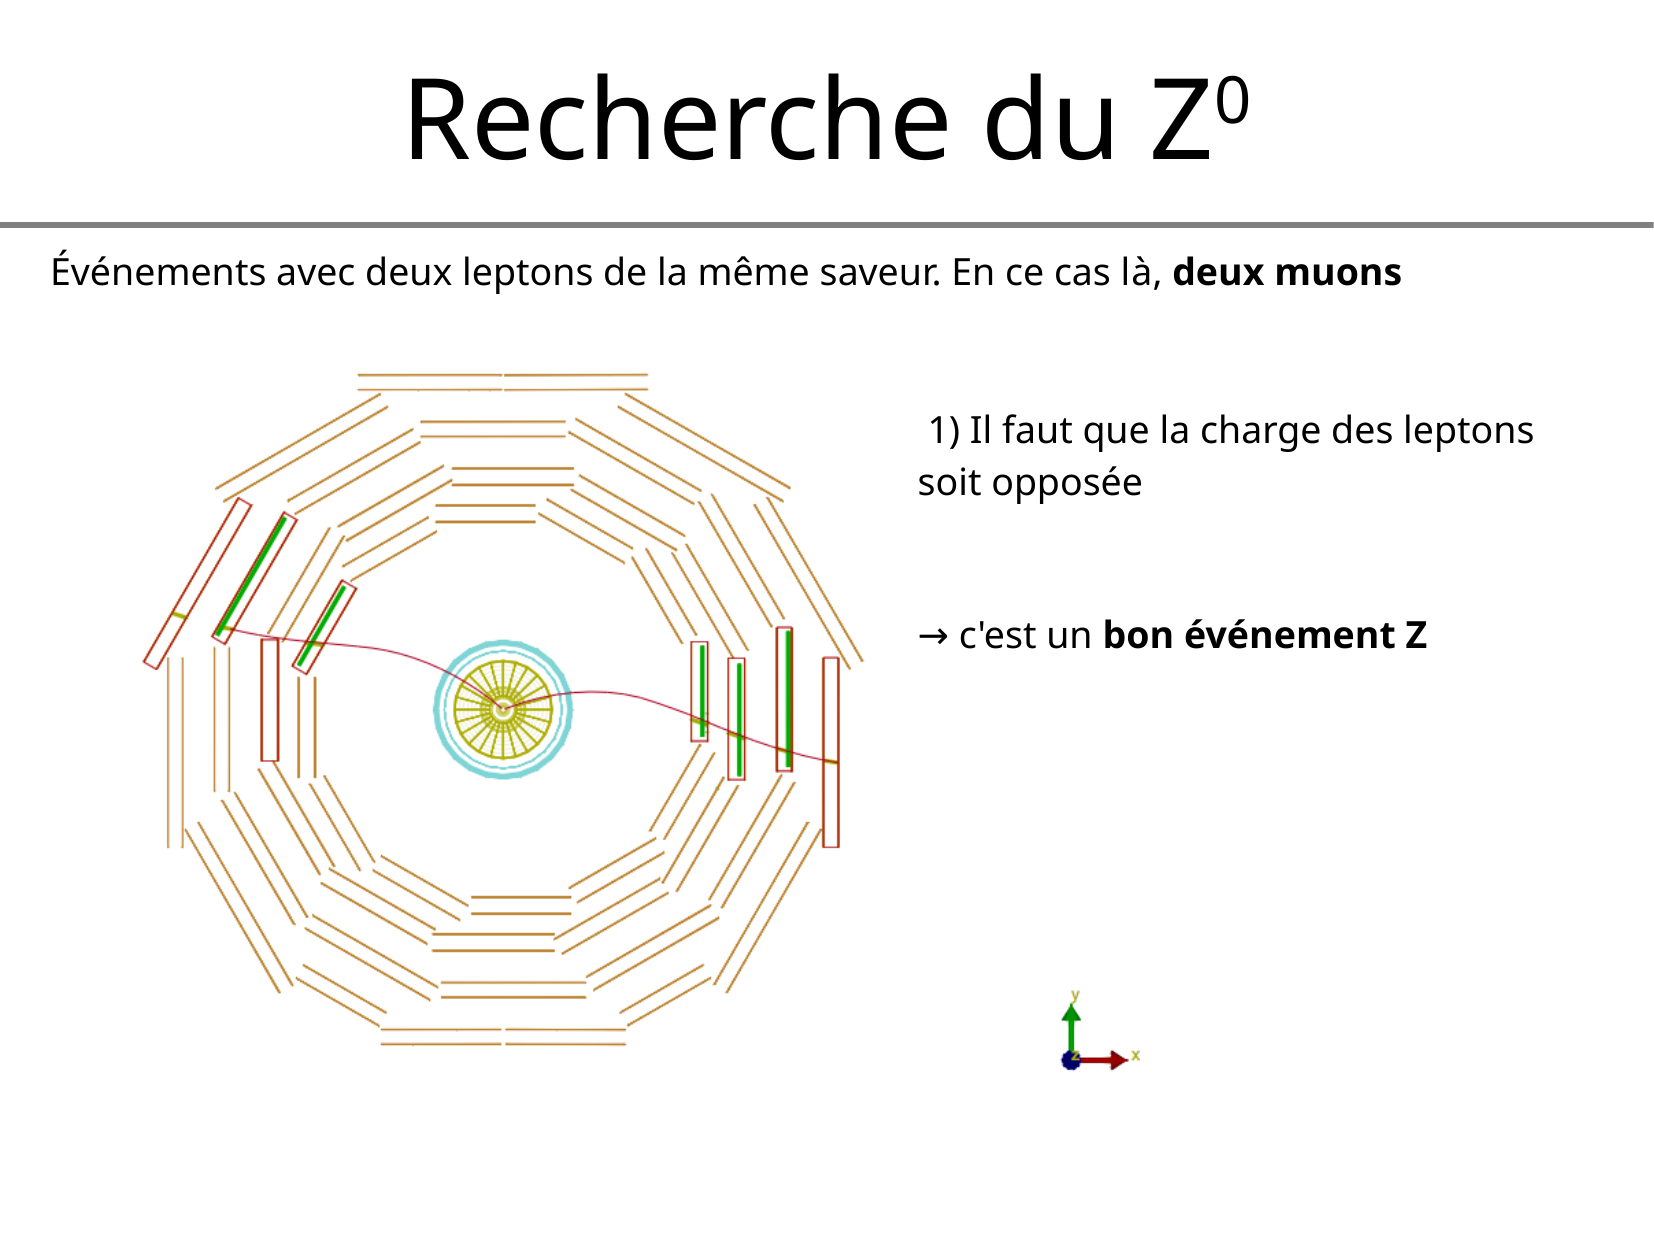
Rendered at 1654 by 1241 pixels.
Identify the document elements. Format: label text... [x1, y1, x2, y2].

text_box 1) Il faut que la charge des leptons soit opposée → c'est un bon événement Z [903, 396, 1613, 628]
text_box Événements avec deux leptons de la même saveur. En ce cas là, deux muons [35, 238, 1573, 297]
picture [1111, 632, 1118, 644]
picture [1133, 632, 1140, 644]
picture [1052, 628, 1063, 646]
text_box Recherche du Z0 [0, 31, 1654, 181]
picture [989, 630, 999, 636]
picture [44, 307, 1140, 1129]
